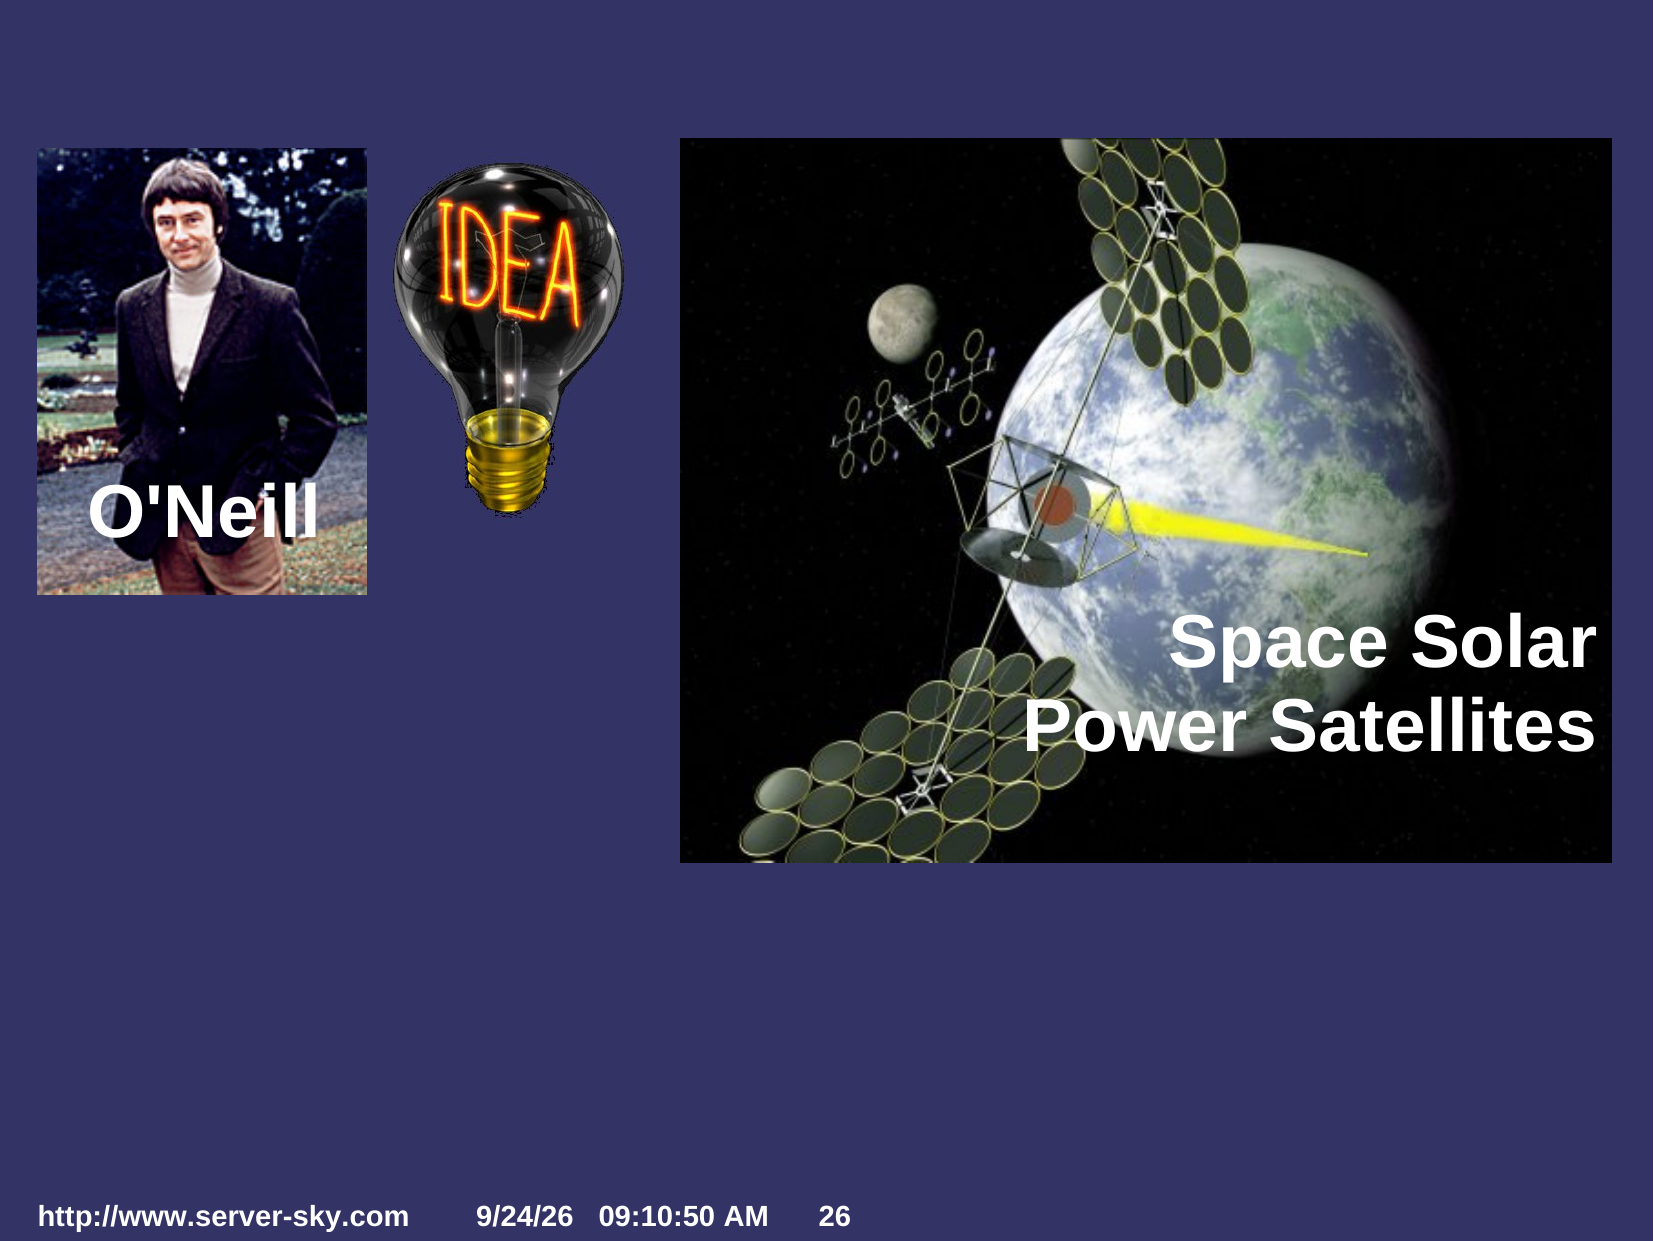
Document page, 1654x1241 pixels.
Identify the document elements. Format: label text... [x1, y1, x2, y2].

text_box Space Solar Power Satellites [967, 592, 1613, 863]
picture [37, 148, 367, 595]
picture [375, 149, 638, 526]
text_box O'Neill [43, 461, 367, 591]
picture [680, 138, 1612, 863]
